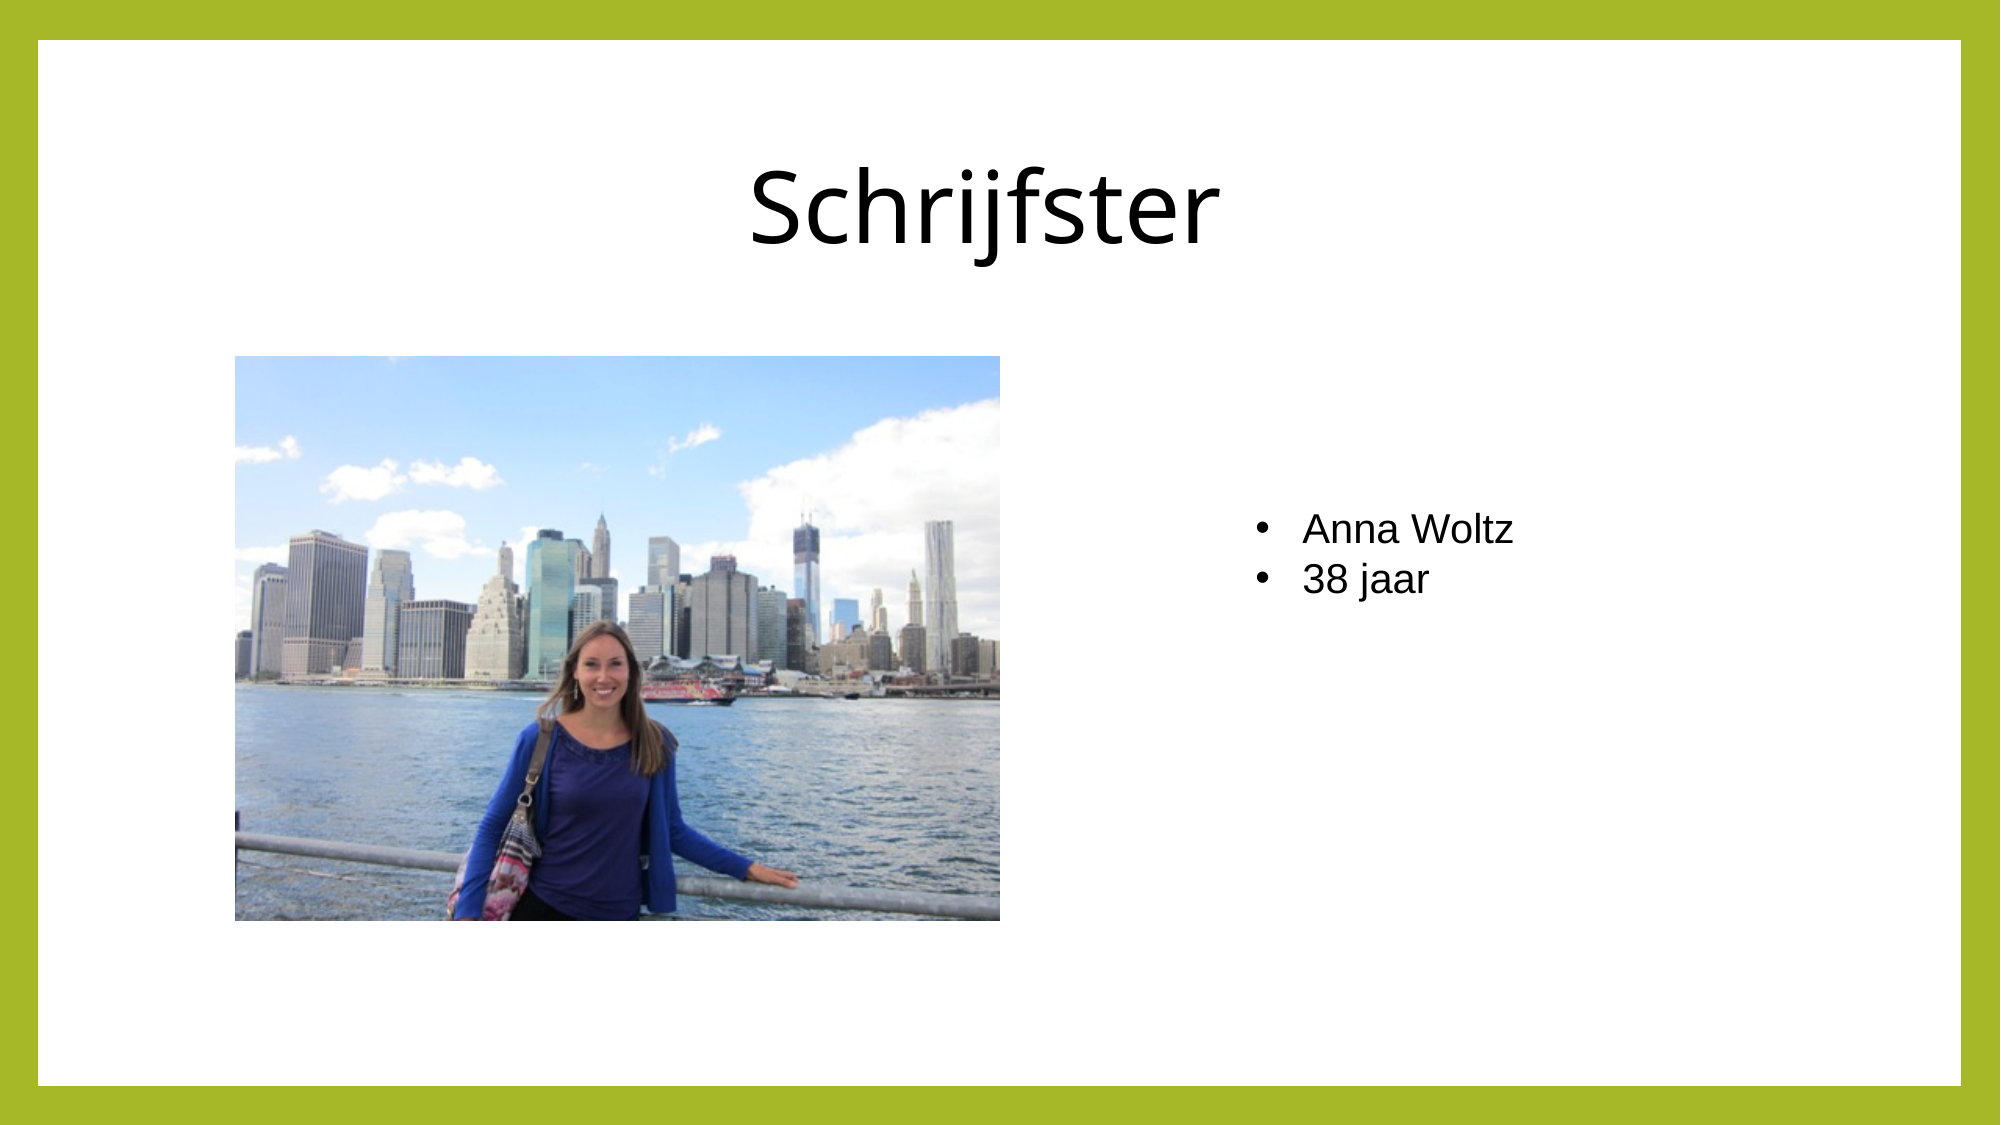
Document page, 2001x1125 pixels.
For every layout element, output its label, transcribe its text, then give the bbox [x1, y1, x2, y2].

text_box Anna Woltz 38 jaar [1240, 494, 1726, 611]
picture [235, 356, 1000, 921]
title Schrijfster [187, 99, 1808, 323]
